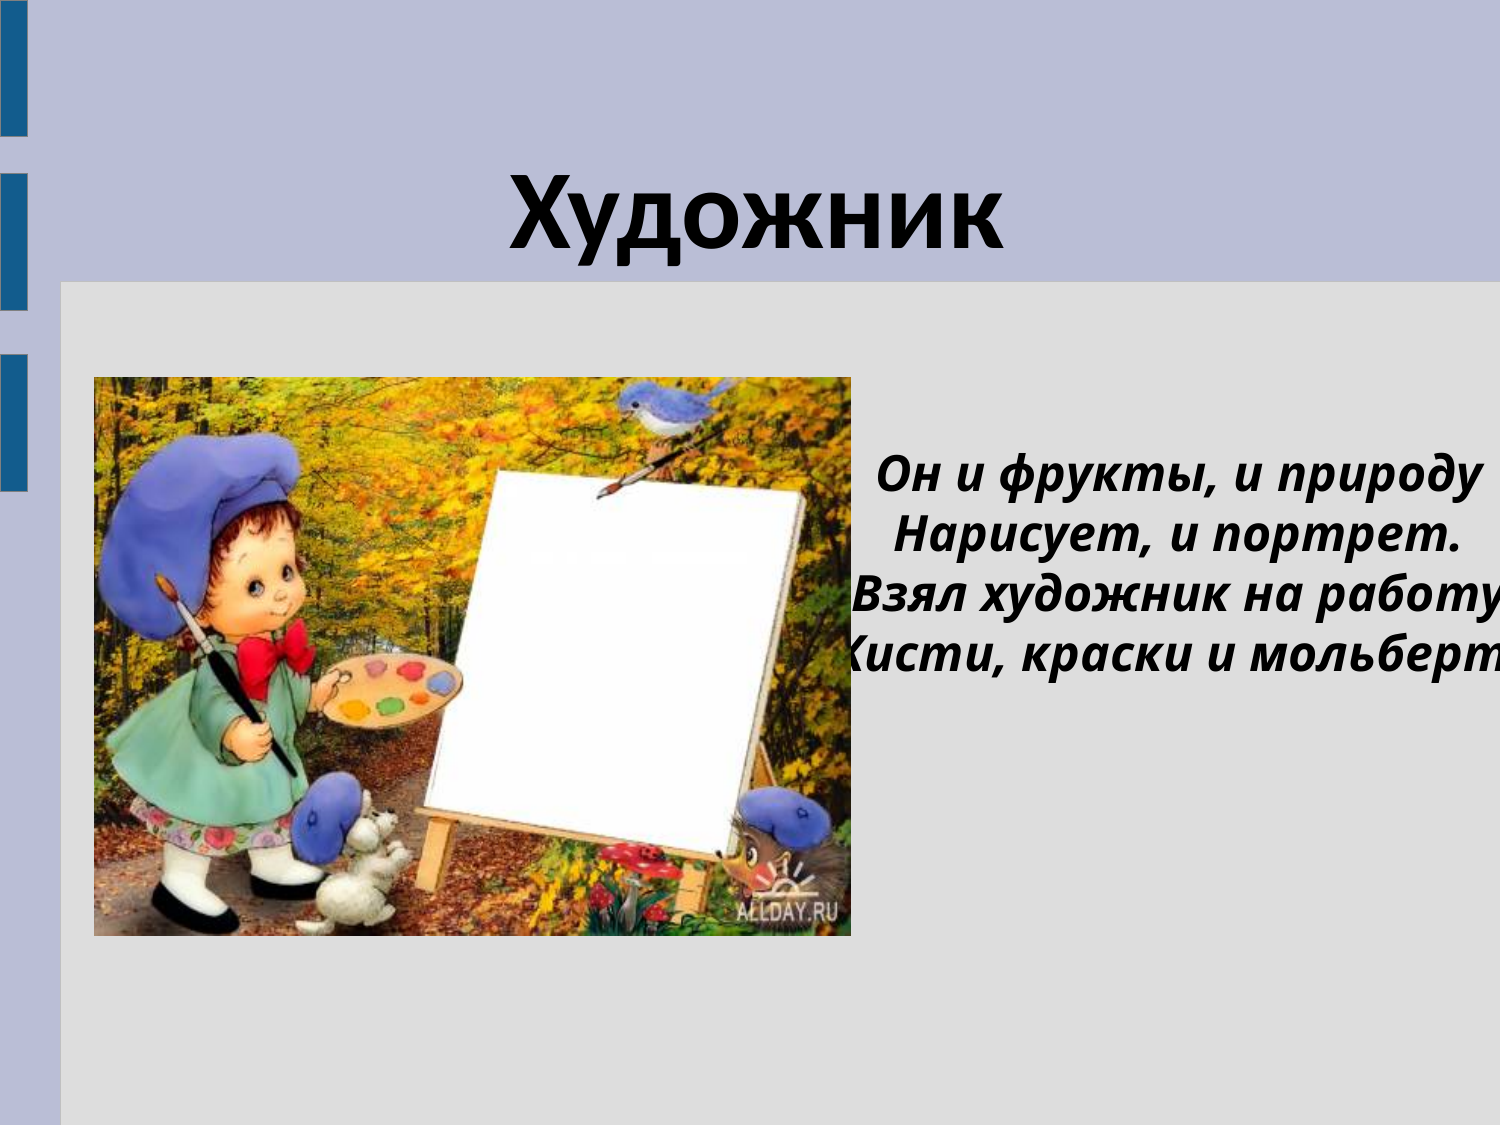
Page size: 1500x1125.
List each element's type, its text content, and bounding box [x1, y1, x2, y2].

picture [94, 377, 851, 936]
text_box Художник [494, 128, 1020, 279]
title Он и фрукты, и природу Нарисует, и портрет. Взял художник на работу Кисти, краски и мольберт. [851, 433, 1500, 622]
